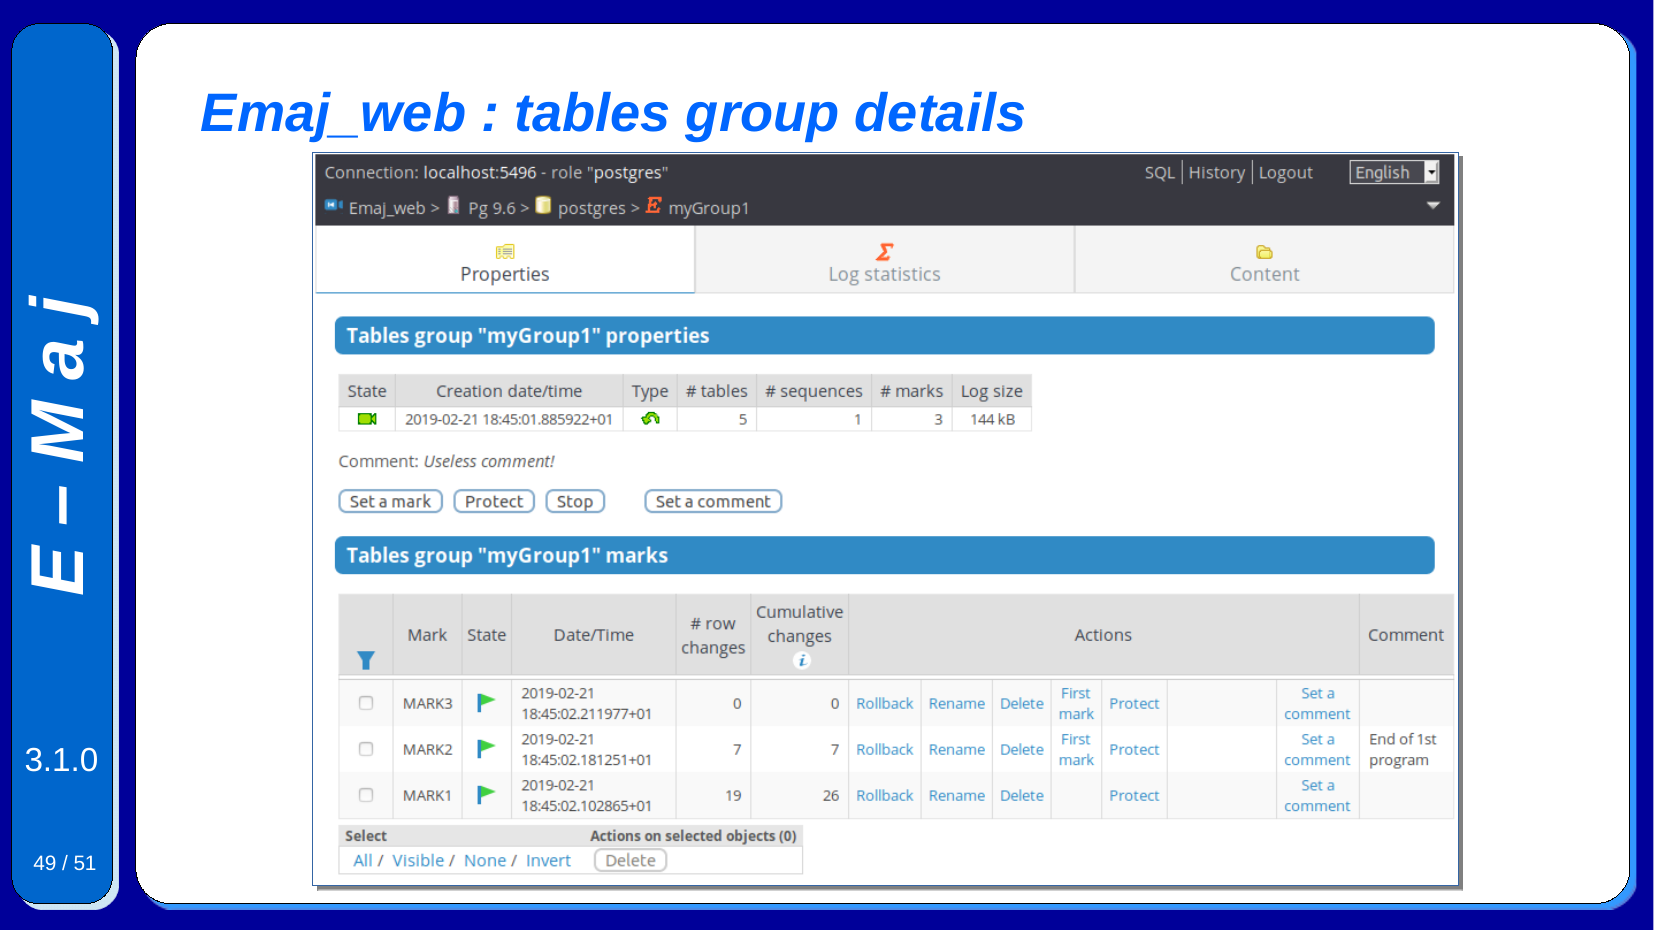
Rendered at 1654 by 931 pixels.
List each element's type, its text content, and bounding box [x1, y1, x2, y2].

picture [312, 152, 1459, 886]
title Emaj_web : tables group details [200, 34, 1575, 191]
